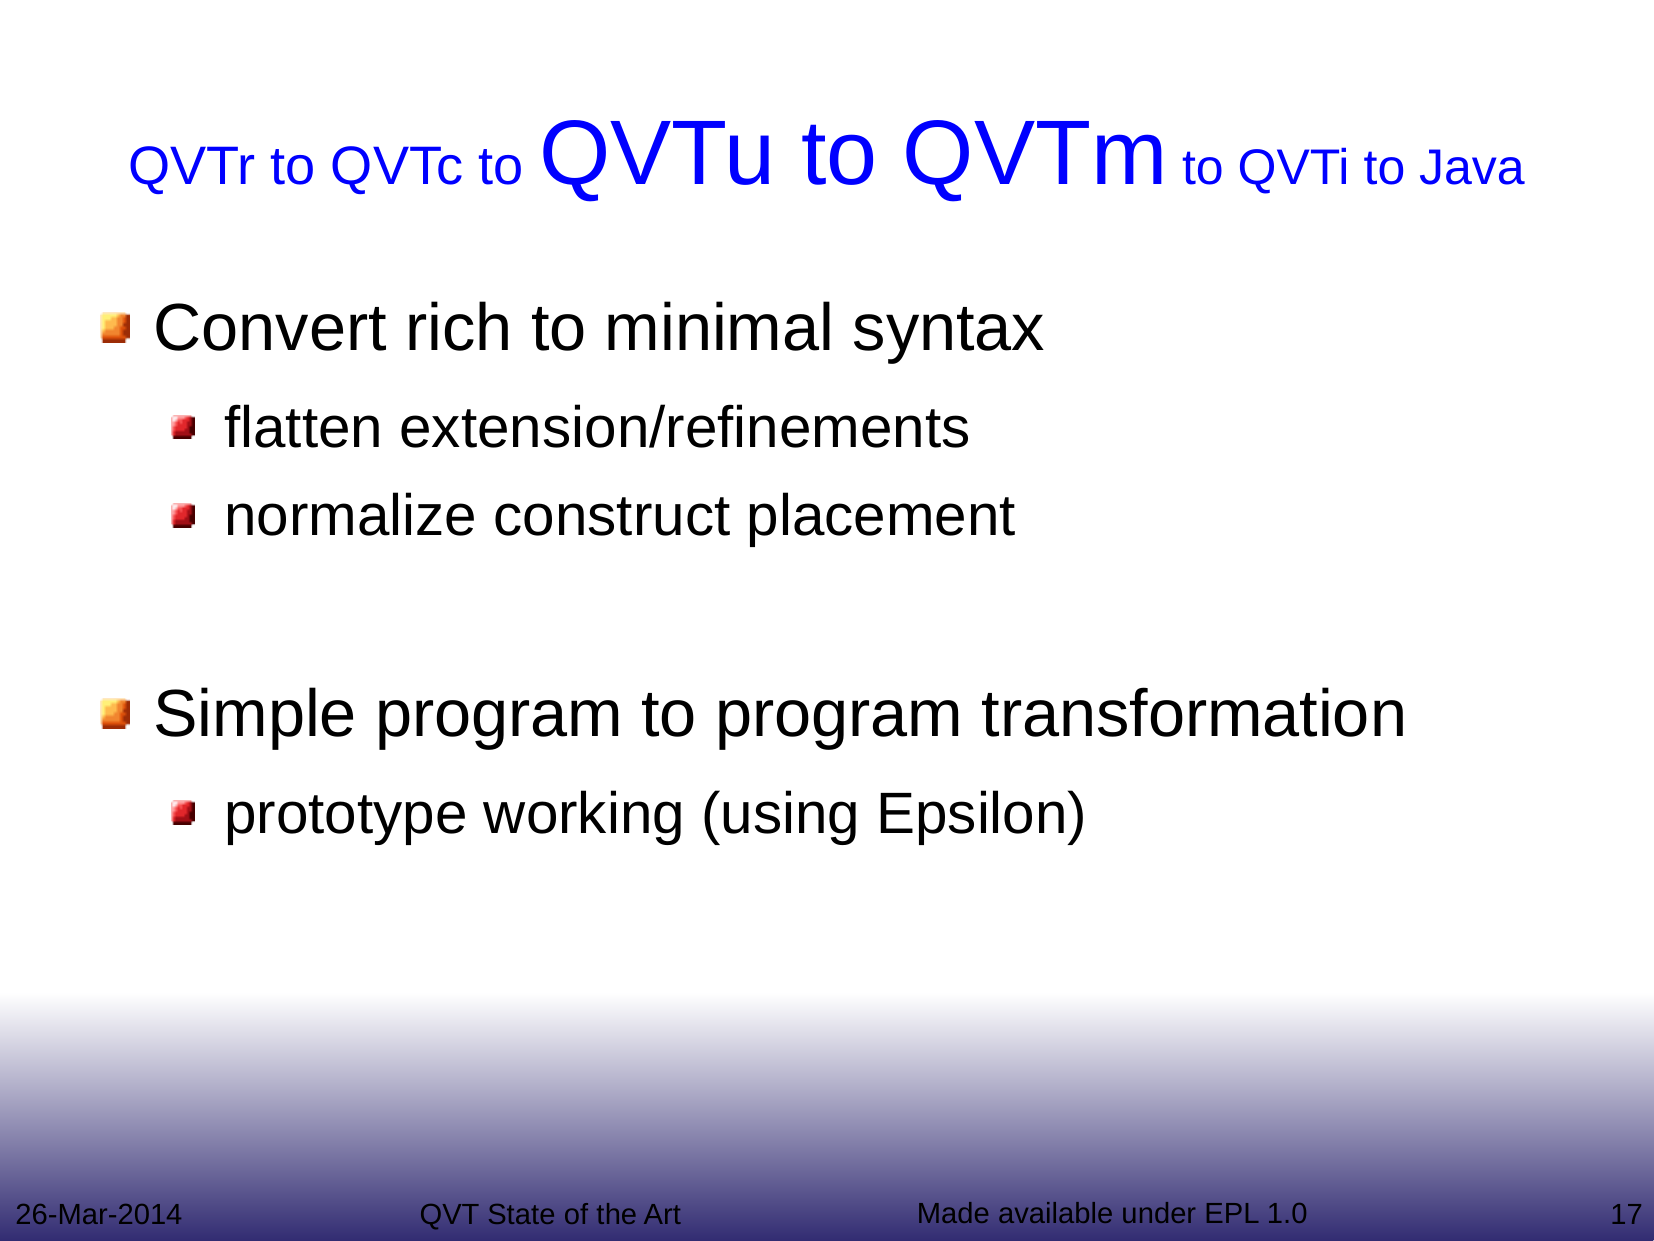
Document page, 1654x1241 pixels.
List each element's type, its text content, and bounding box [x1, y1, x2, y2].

title QVTr to QVTc to QVTu to QVTm to QVTi to Java [82, 49, 1571, 257]
list Convert rich to minimal syntax flatten extension/refinements normalize construct placement Simple program to program transformation prototype working (using Epsilon) [82, 290, 1571, 1109]
